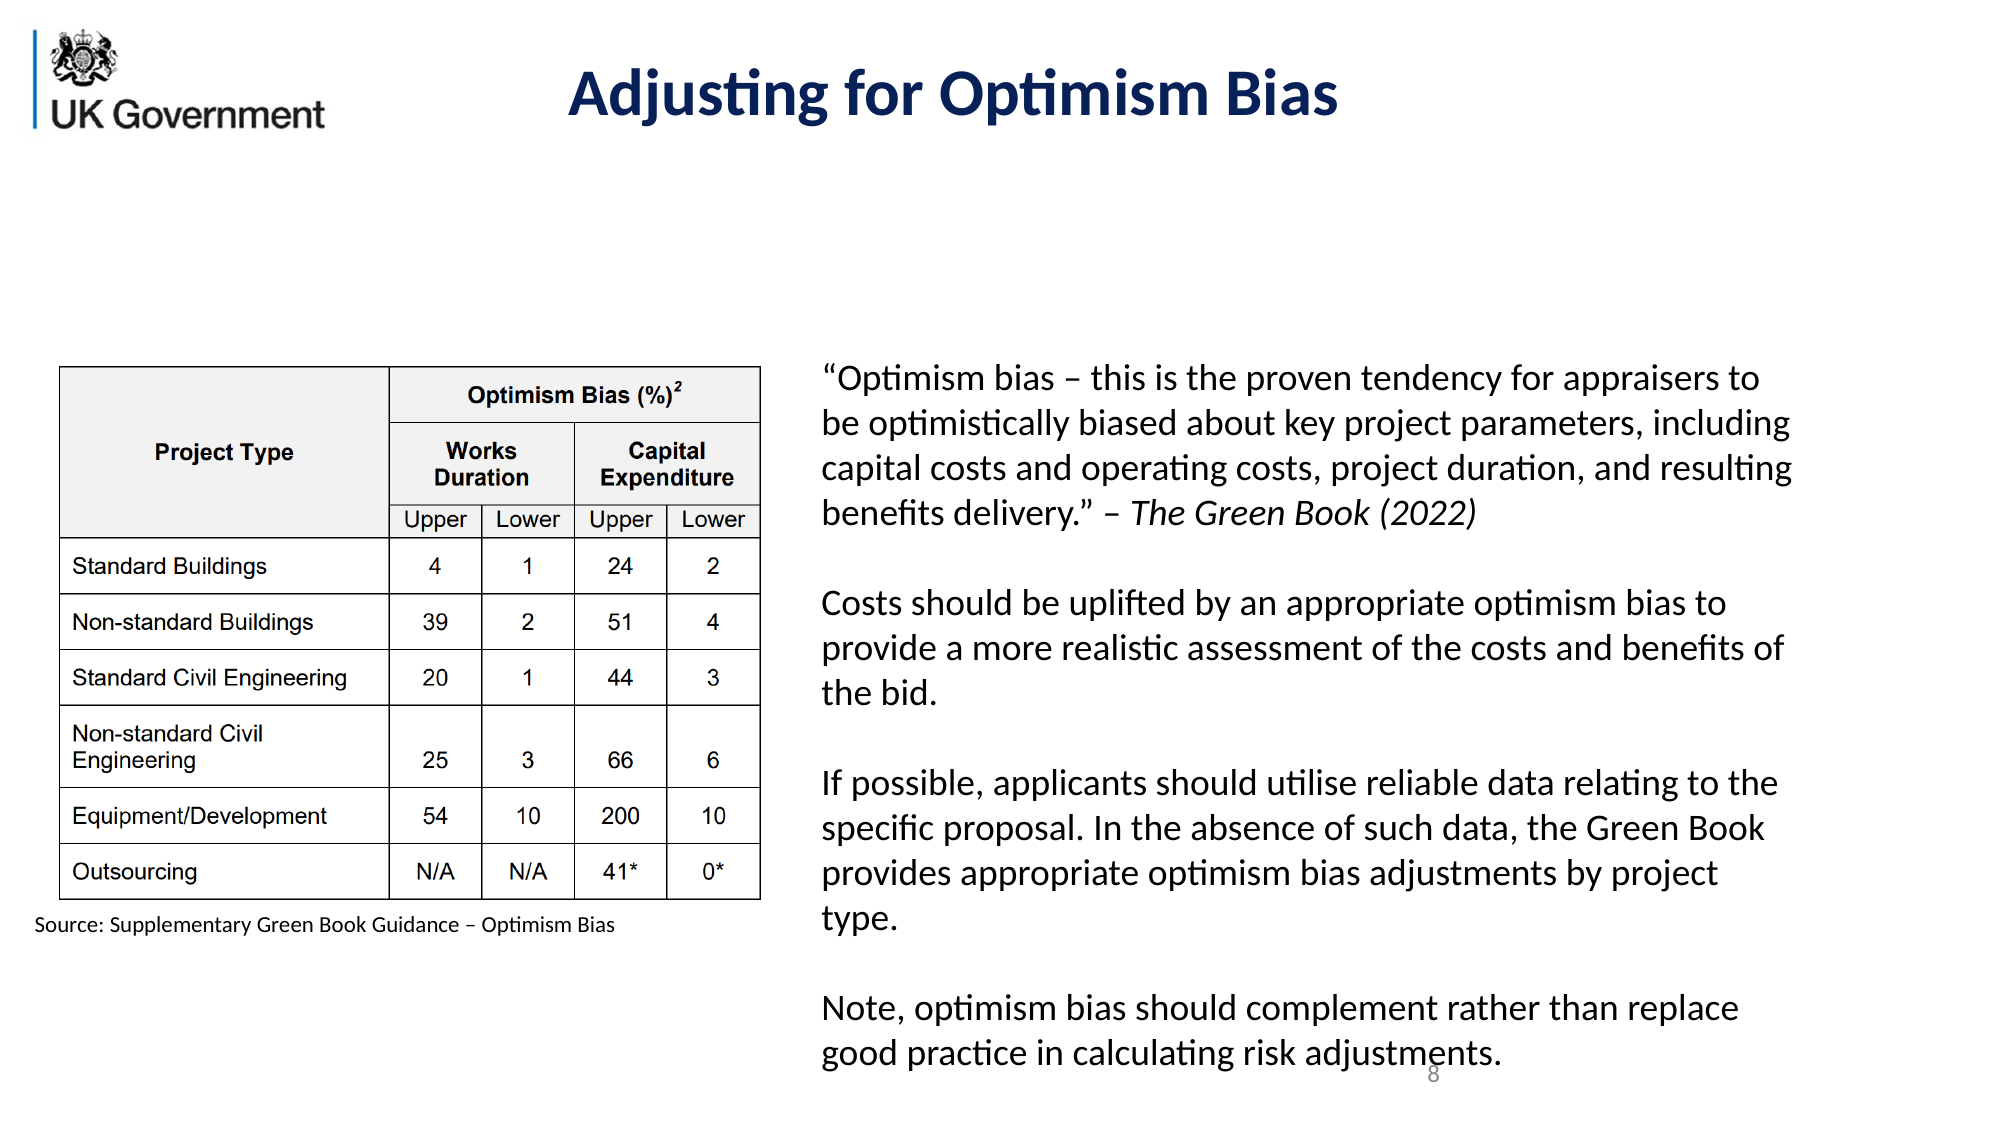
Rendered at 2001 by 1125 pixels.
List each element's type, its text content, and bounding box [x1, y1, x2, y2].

picture [56, 364, 763, 901]
picture [19, 0, 363, 138]
text_box Adjusting for Optimism Bias [553, 41, 1911, 138]
text_box Source: Supplementary Green Book Guidance – Optimism Bias [19, 901, 763, 945]
text_box “Optimism bias – this is the proven tendency for appraisers to be optimistically biased about key project parameters, including capital costs and operating costs, project duration, and resulting benefits delivery.” – The Green Book (2022) Costs should be uplifted by an appropriate optimism bias to provide a more realistic assessment of the costs and benefits of the bid. If possible, applicants should utilise reliable data relating to the specific proposal. In the absence of such data, the Green Book provides appropriate optimism bias adjustments by project type. Note, optimism bias should complement rather than replace good practice in calculating risk adjustments. [806, 345, 1817, 1088]
text_box 8 [1412, 1042, 1863, 1103]
